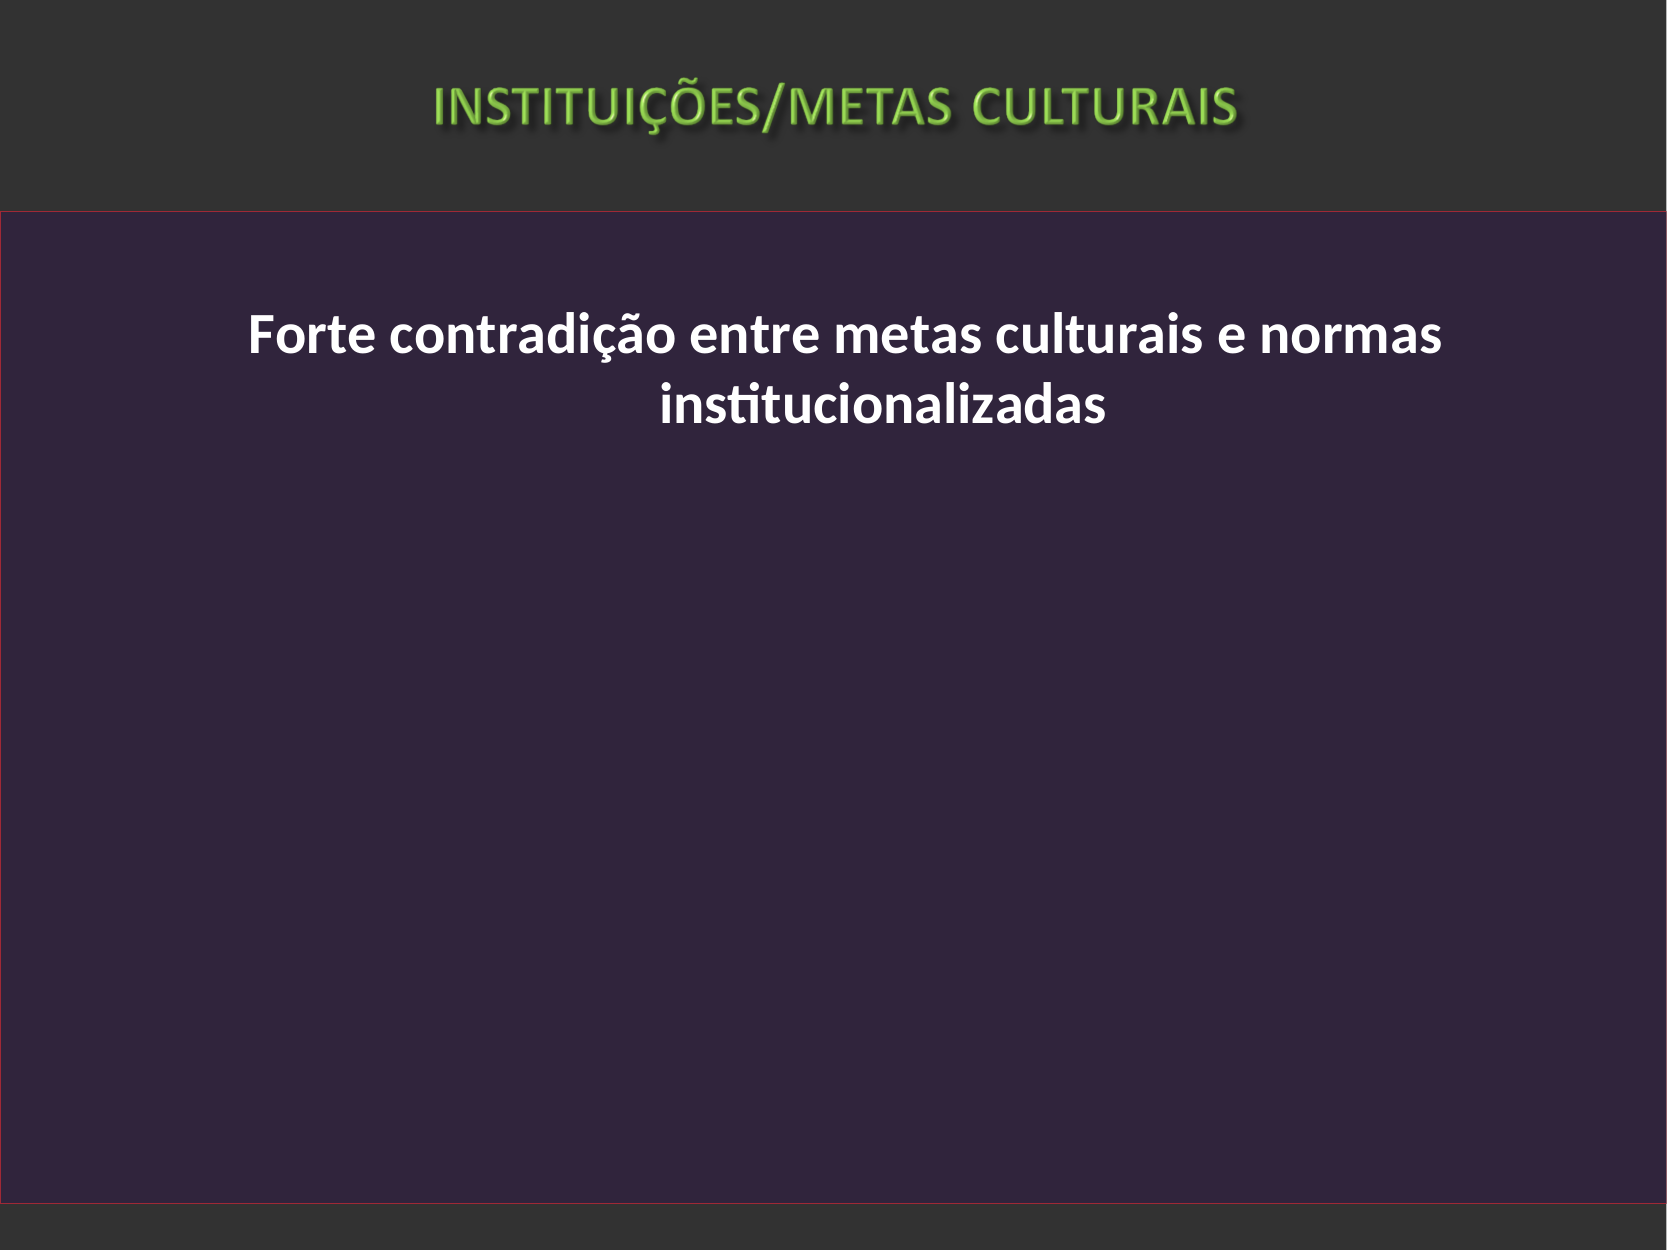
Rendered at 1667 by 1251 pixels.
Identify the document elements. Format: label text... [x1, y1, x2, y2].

text_box [0, 0, 1667, 211]
list Forte contradição entre metas culturais e normas institucionalizadas [0, 211, 1667, 1204]
